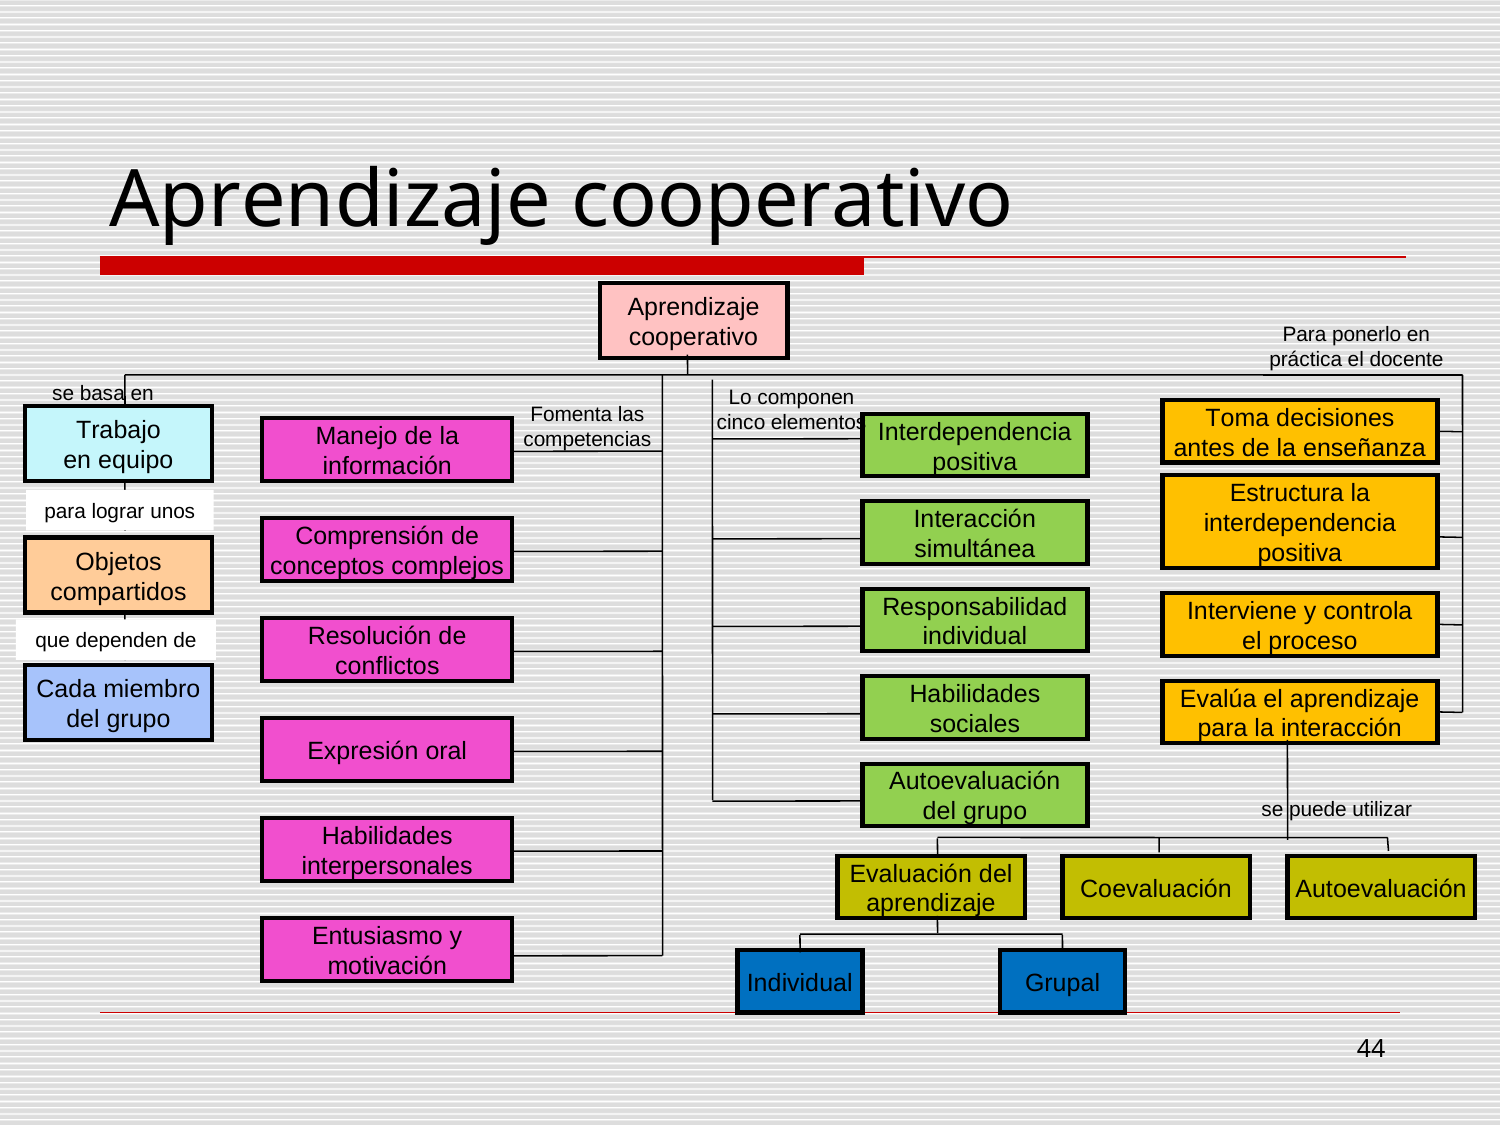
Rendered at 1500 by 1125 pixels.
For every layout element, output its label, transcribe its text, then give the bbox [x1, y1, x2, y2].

text_box Manejo de la información [262, 418, 513, 481]
text_box Trabajo en equipo [24, 405, 213, 481]
text_box Autoevaluación del grupo [862, 763, 1088, 827]
text_box se basa en [34, 372, 172, 413]
text_box Autoevaluación [1287, 855, 1475, 919]
text_box Interviene y controla el proceso [1162, 593, 1438, 656]
text_box Grupal [1000, 950, 1126, 1013]
text_box Interacción simultánea [862, 501, 1088, 564]
text_box Toma decisiones antes de la enseñanza [1162, 399, 1438, 463]
text_box Interdependencia positiva [862, 413, 1088, 477]
text_box Aprendizaje cooperativo [599, 283, 788, 359]
text_box Habilidades sociales [862, 676, 1088, 739]
text_box <número> [1074, 1024, 1401, 1103]
text_box Fomenta las competencias [499, 393, 675, 459]
text_box para lograr unos [26, 489, 214, 531]
title Aprendizaje cooperativo [94, 49, 1407, 250]
picture [0, 0, 1500, 1125]
text_box Evaluación del aprendizaje [837, 855, 1025, 919]
text_box Lo componen cinco elementos [697, 376, 886, 442]
text_box se puede utilizar [1243, 787, 1431, 829]
text_box Expresión oral [262, 718, 513, 781]
text_box Responsabilidad individual [862, 588, 1088, 652]
text_box Individual [737, 950, 863, 1013]
text_box Coevaluación [1062, 855, 1250, 919]
text_box Resolución de conflictos [262, 618, 513, 681]
text_box que dependen de [15, 619, 216, 660]
text_box Entusiasmo y motivación [262, 918, 513, 981]
text_box Comprensión de conceptos complejos [262, 518, 513, 581]
text_box Cada miembro del grupo [24, 664, 213, 740]
text_box Habilidades interpersonales [262, 818, 513, 881]
text_box Estructura la interdependencia positiva [1162, 474, 1438, 569]
text_box Objetos compartidos [24, 537, 213, 613]
text_box Evalúa el aprendizaje para la interacción [1162, 680, 1438, 744]
text_box Para ponerlo en práctica el docente [1250, 312, 1463, 378]
